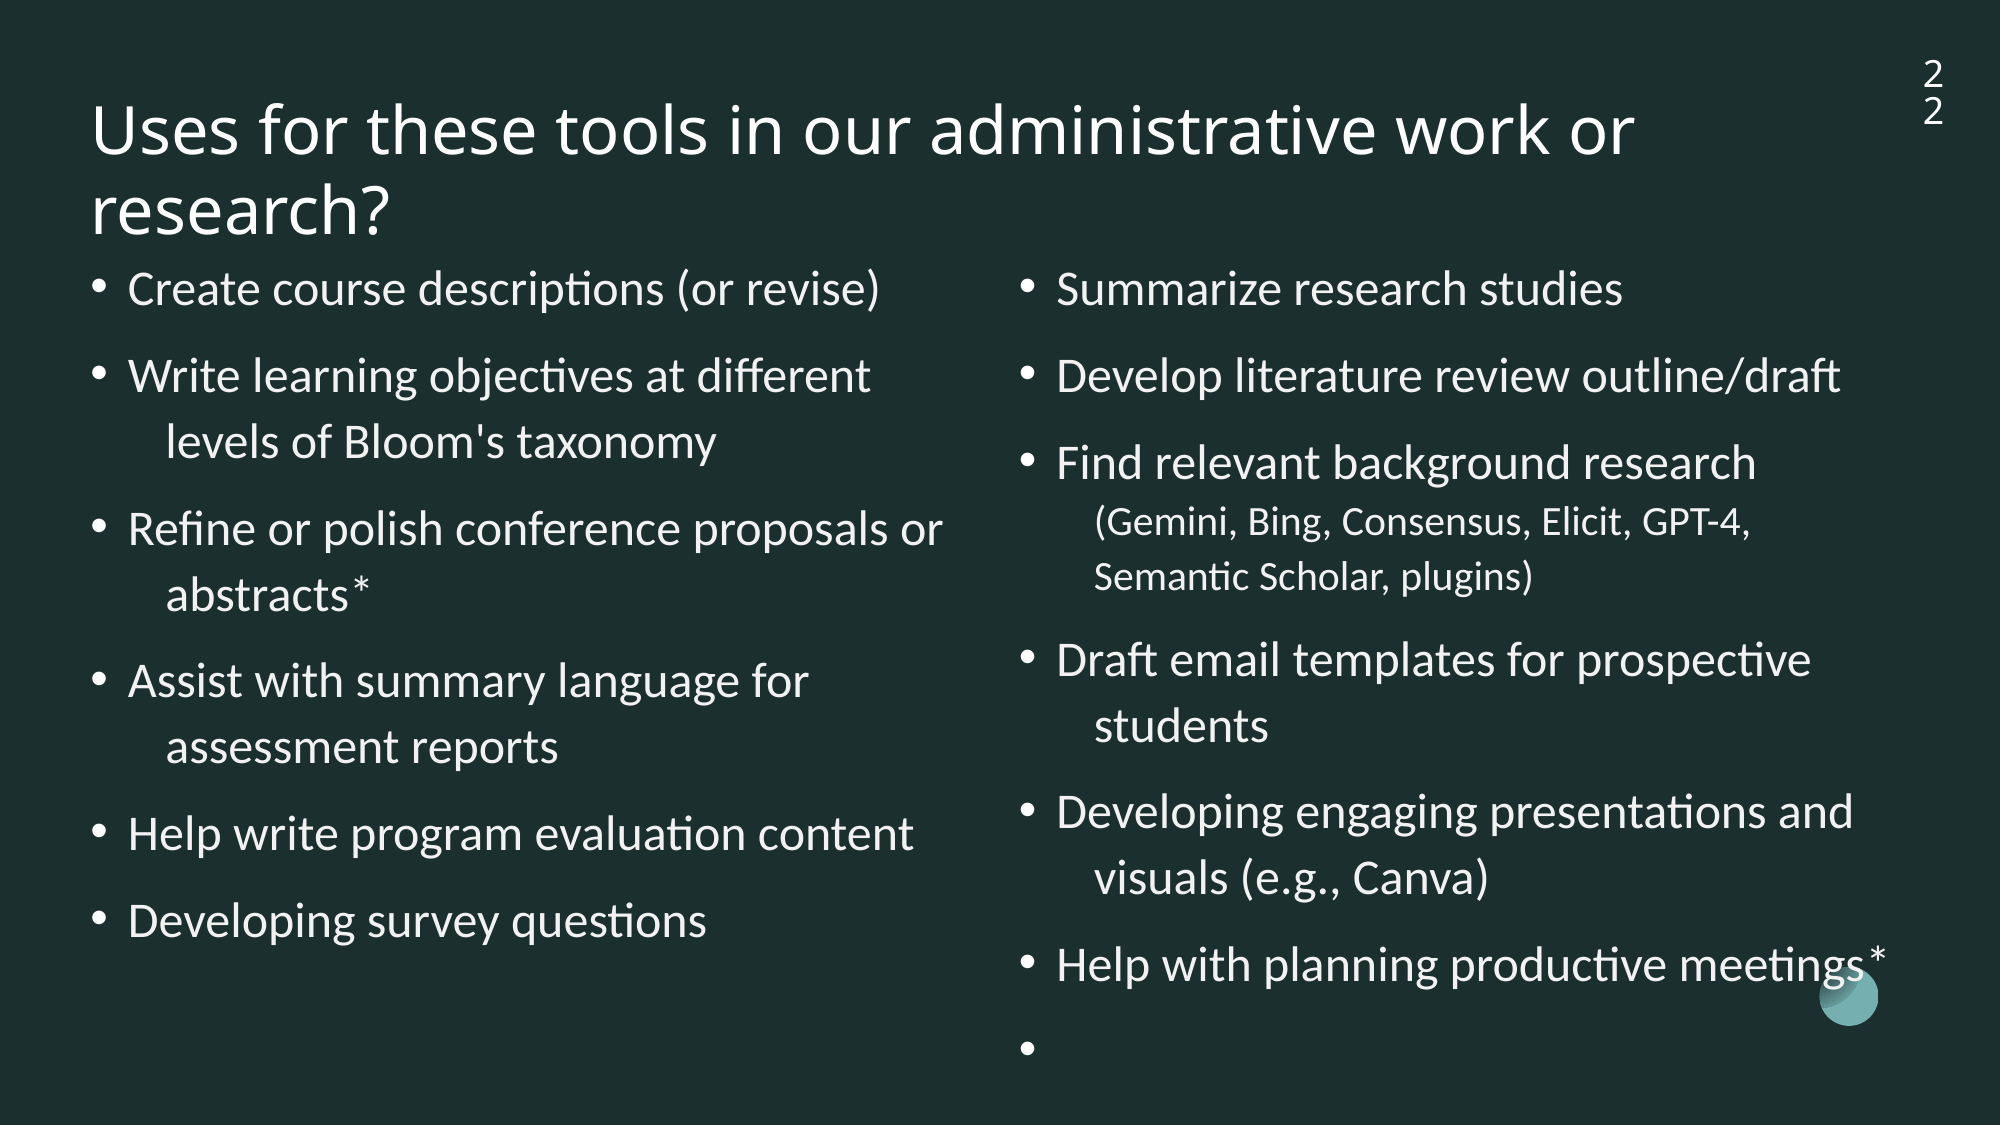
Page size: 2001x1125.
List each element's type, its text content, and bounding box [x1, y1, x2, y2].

text_box 22 [1907, 42, 1978, 103]
title Uses for these tools in our administrative work or research? [90, 87, 1911, 309]
list Summarize research studies Develop literature review outline/draft Find relevant background research (Gemini, Bing, Consensus, Elicit, GPT-4, Semantic Scholar, plugins) Draft email templates for prospective students Developing engaging presentations and visuals (e.g., Canva) Help with planning productive meetings* [1019, 249, 1911, 1000]
list Create course descriptions (or revise) Write learning objectives at different levels of Bloom's taxonomy Refine or polish conference proposals or abstracts* Assist with summary language for assessment reports Help write program evaluation content Developing survey questions [90, 249, 981, 1000]
